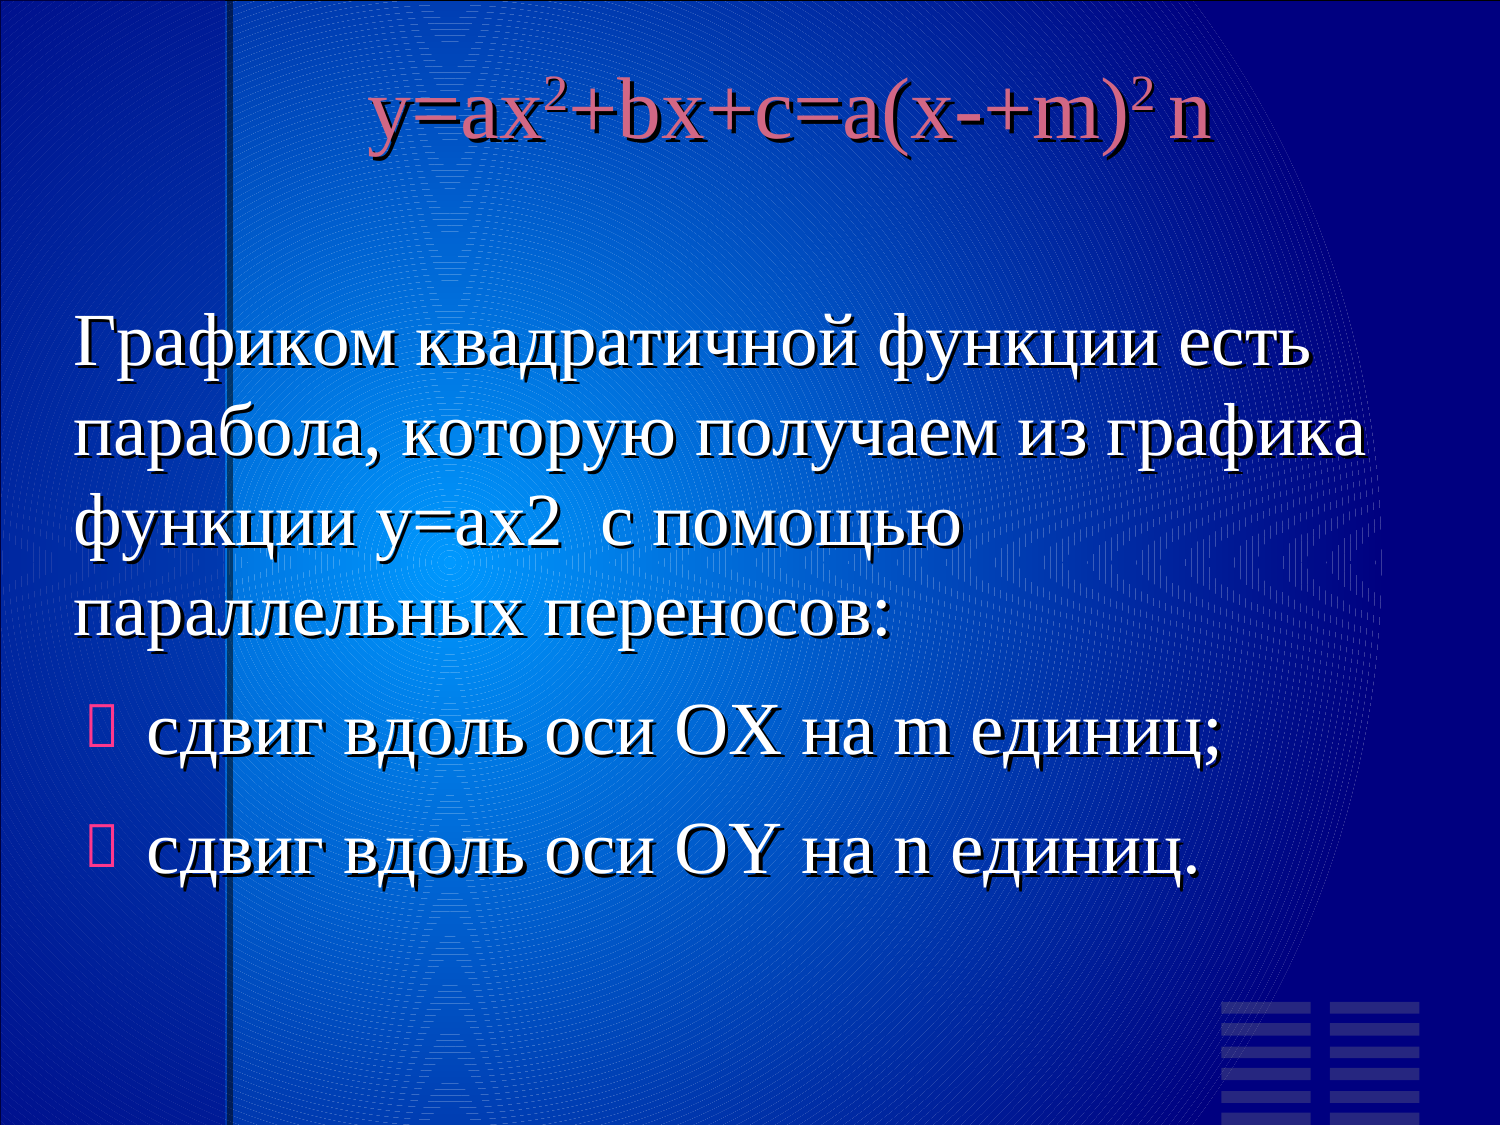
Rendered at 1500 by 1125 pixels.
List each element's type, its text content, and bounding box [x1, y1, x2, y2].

list Графиком квадратичной функции есть парабола, которую получаем из графика функции y=ax2 с помощью параллельных переносов: сдвиг вдоль оси ОХ на m единиц; сдвиг вдоль оси ОY на n единиц. [58, 282, 1425, 1025]
title y=ax2+bx+с=а(x-+m)2 n [75, 43, 1425, 274]
